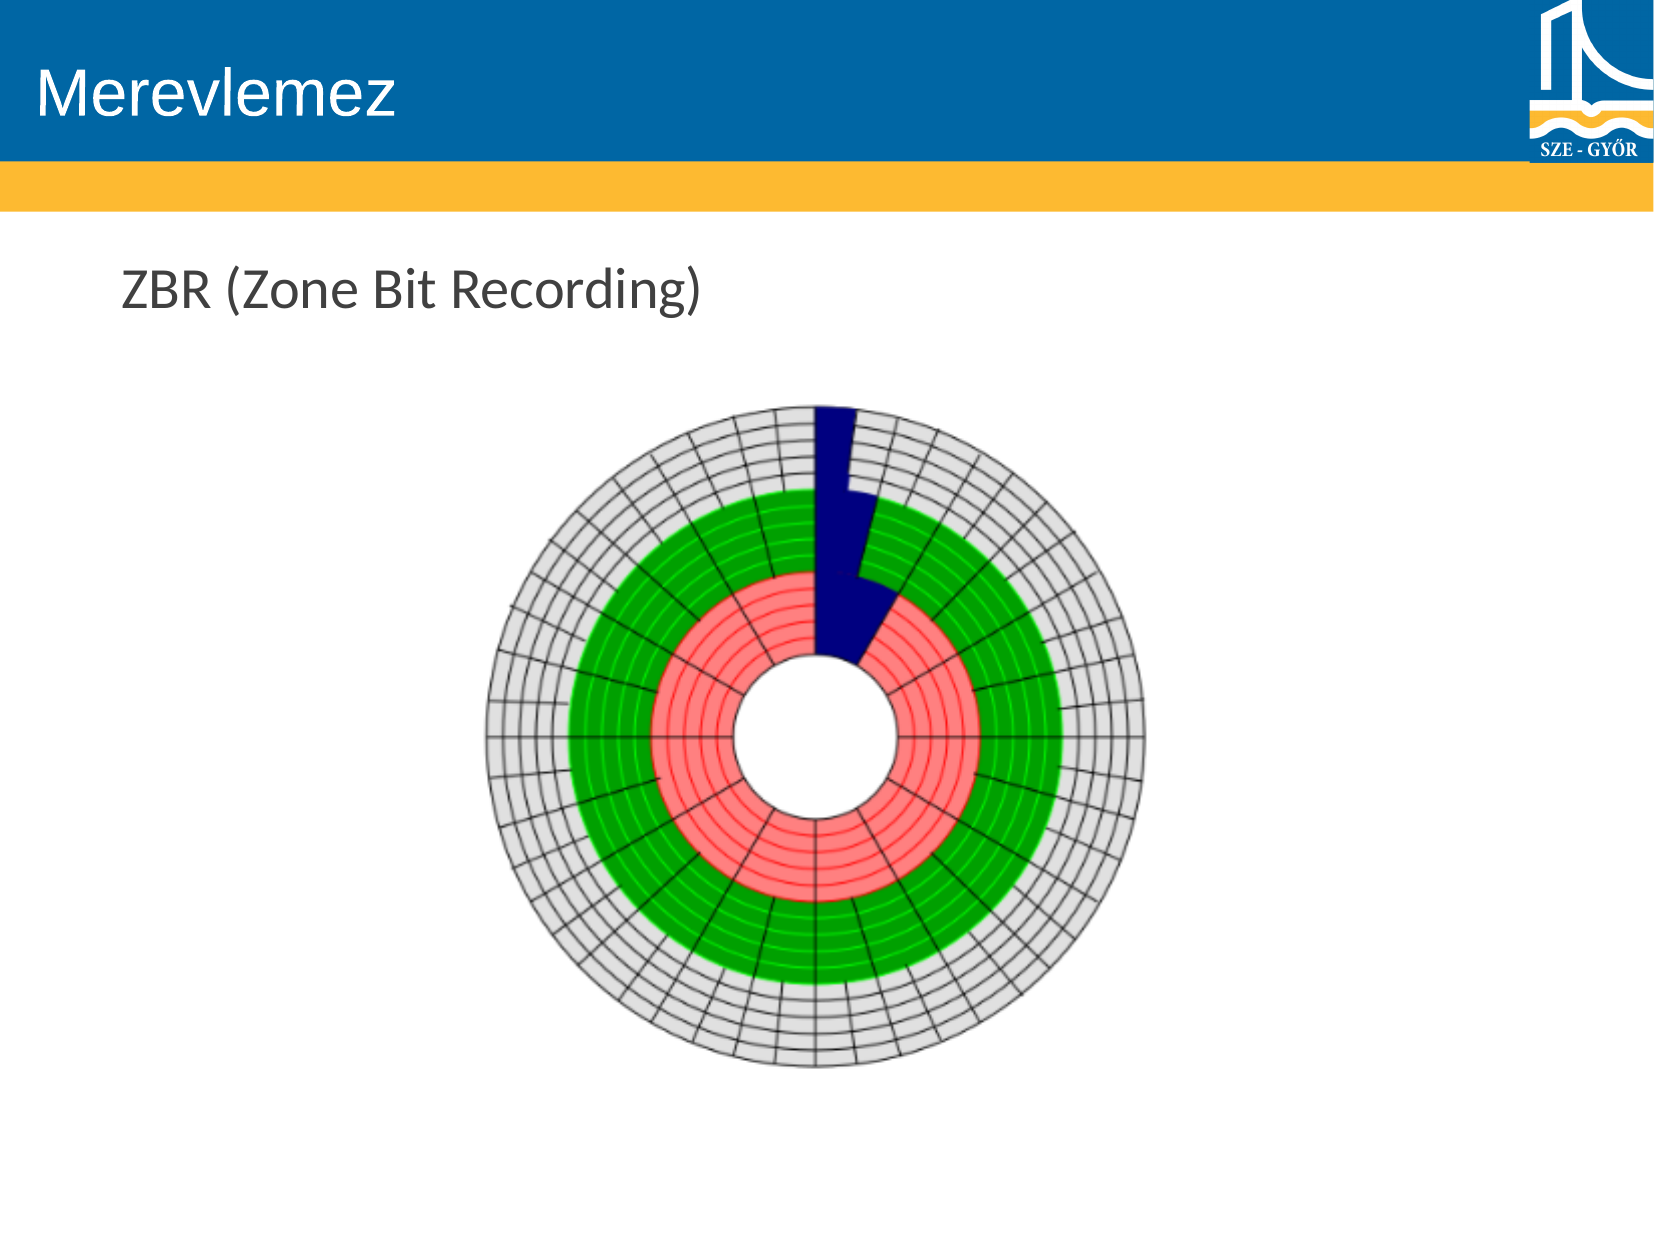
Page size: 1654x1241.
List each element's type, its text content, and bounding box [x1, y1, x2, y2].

picture [424, 383, 1229, 1087]
text_box ZBR (Zone Bit Recording) [106, 257, 719, 331]
picture [1529, 0, 1654, 163]
text_box Merevlemez [34, 48, 1524, 144]
